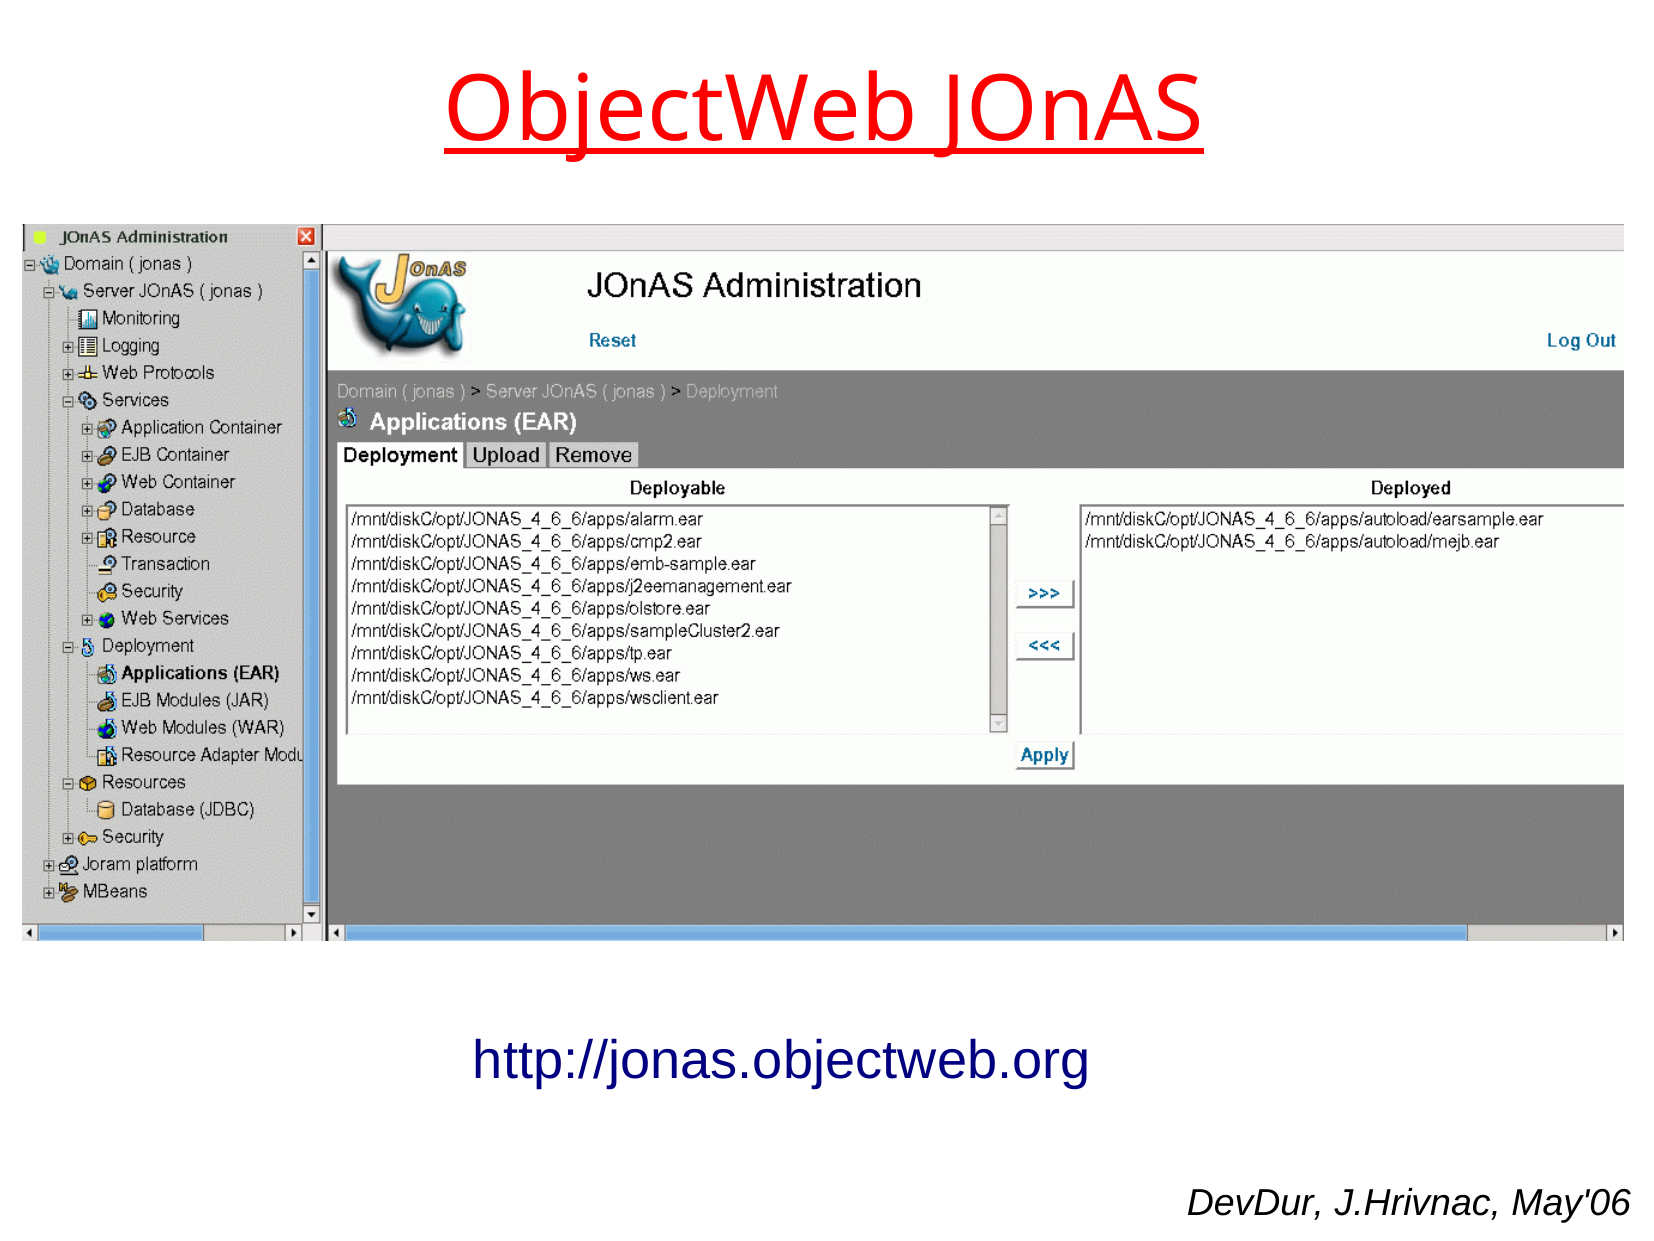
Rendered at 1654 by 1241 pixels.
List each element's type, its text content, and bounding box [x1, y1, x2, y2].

text_box http://jonas.objectweb.org [458, 1022, 1094, 1098]
title ObjectWeb JOnAS [80, 1, 1569, 209]
picture [22, 224, 1624, 941]
text_box DevDur, J.Hrivnac, May'06 [1172, 1174, 1648, 1232]
